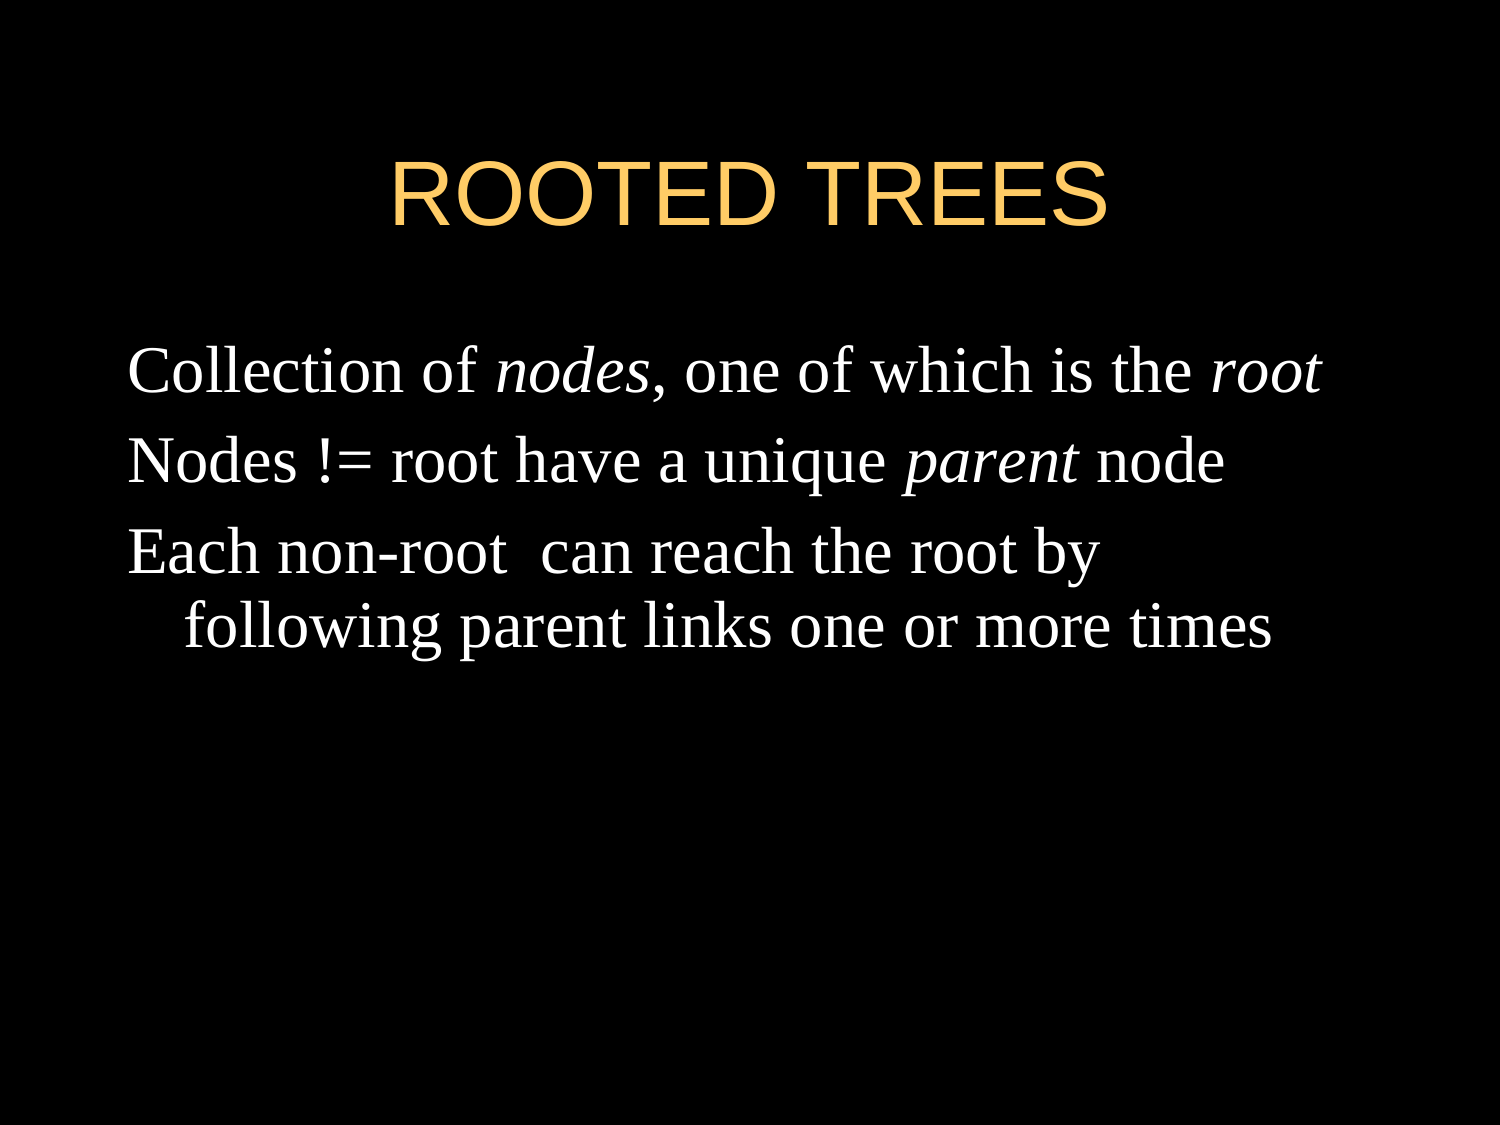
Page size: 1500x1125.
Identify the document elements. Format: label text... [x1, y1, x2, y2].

title ROOTED TREES [112, 99, 1388, 288]
list Collection of nodes, one of which is the root Nodes != root have a unique parent node Each non-root can reach the root by following parent links one or more times [112, 324, 1388, 1001]
